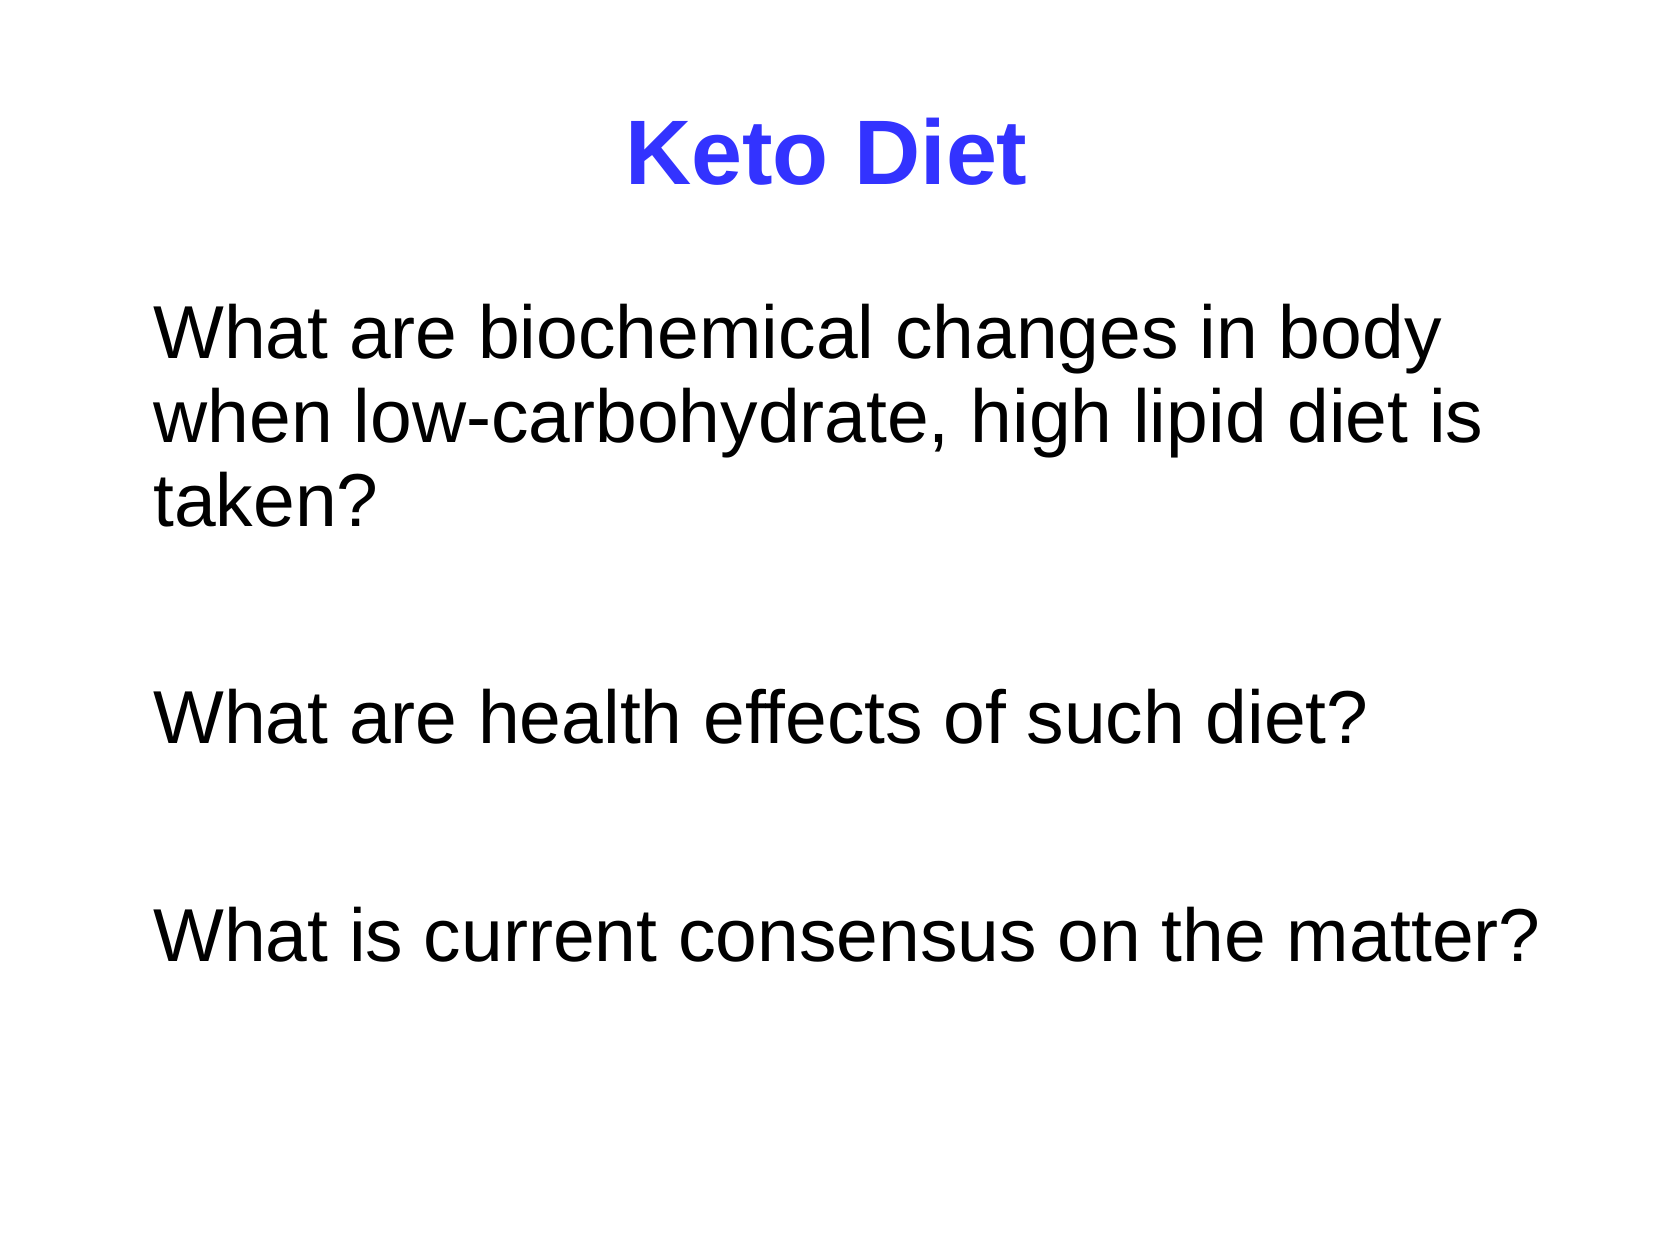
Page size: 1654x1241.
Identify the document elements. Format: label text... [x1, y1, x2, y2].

list What are biochemical changes in body when low-carbohydrate, high lipid diet is taken? What are health effects of such diet? What is current consensus on the matter? [82, 290, 1571, 1010]
title Keto Diet [82, 49, 1571, 257]
